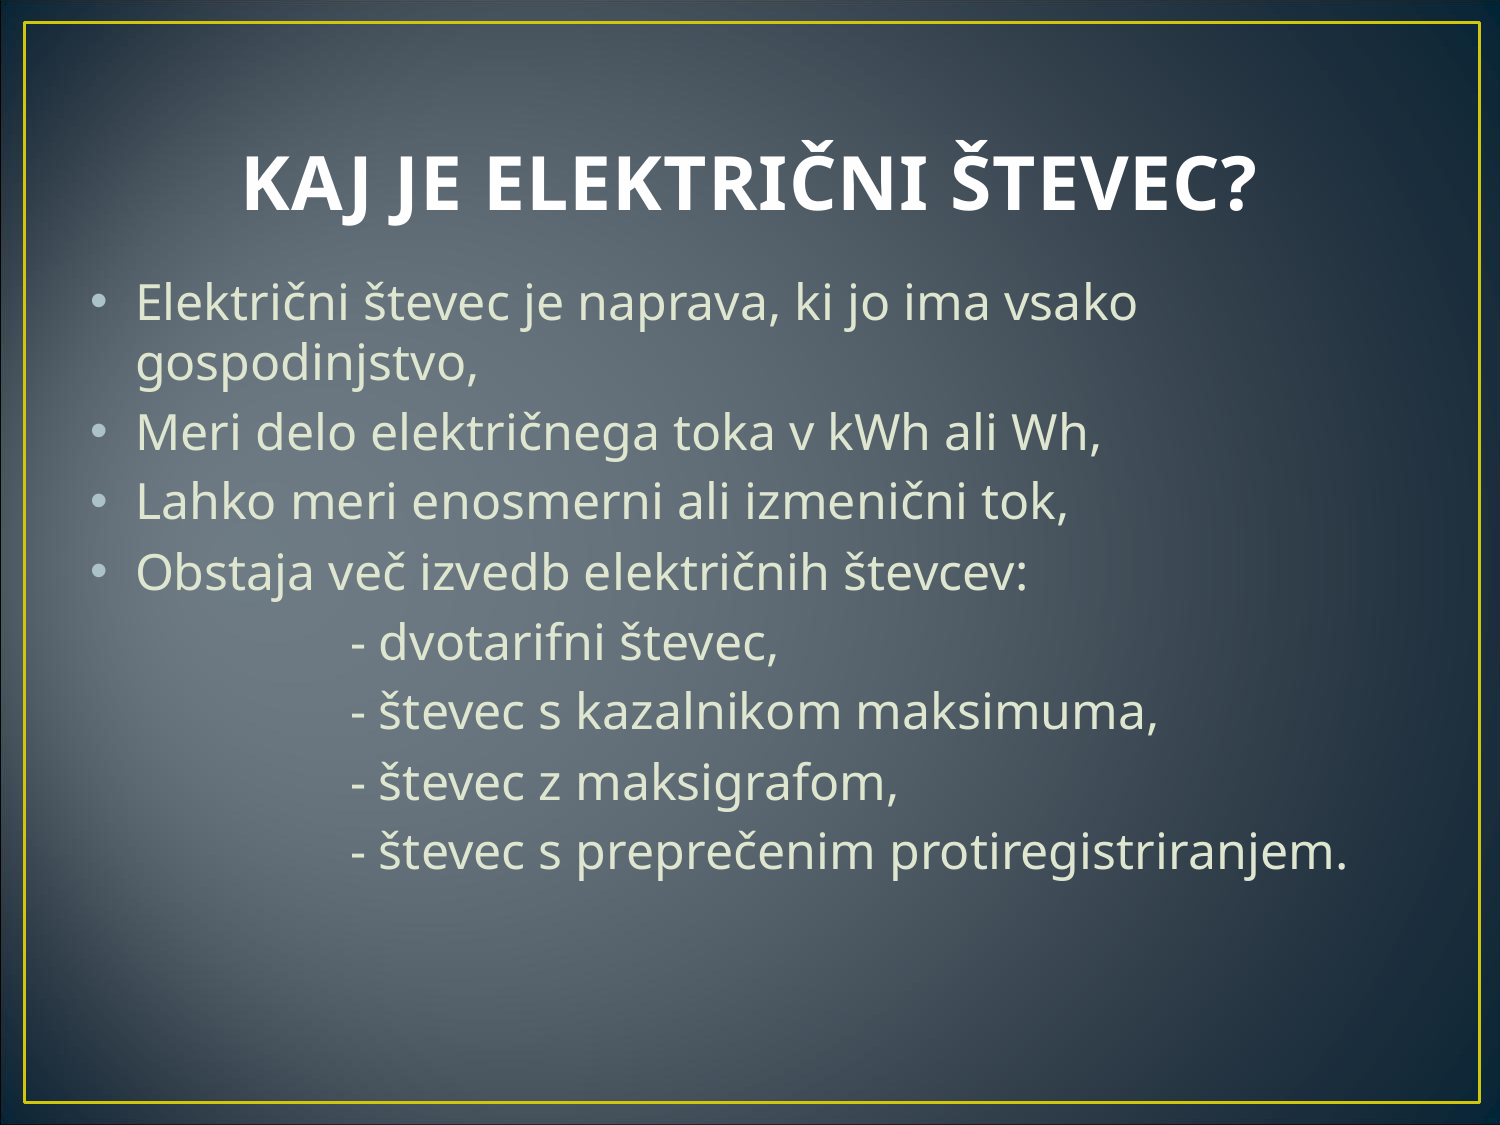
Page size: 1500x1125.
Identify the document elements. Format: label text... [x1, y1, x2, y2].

picture [0, 0, 1500, 1125]
title KAJ JE ELEKTRIČNI ŠTEVEC? [75, 45, 1425, 233]
list Električni števec je naprava, ki jo ima vsako gospodinjstvo, Meri delo električnega toka v kWh ali Wh, Lahko meri enosmerni ali izmenični tok, Obstaja več izvedb električnih števcev: - dvotarifni števec, - števec s kazalnikom maksimuma, - števec z maksigrafom, - števec s preprečenim protiregistriranjem. [75, 262, 1425, 1005]
